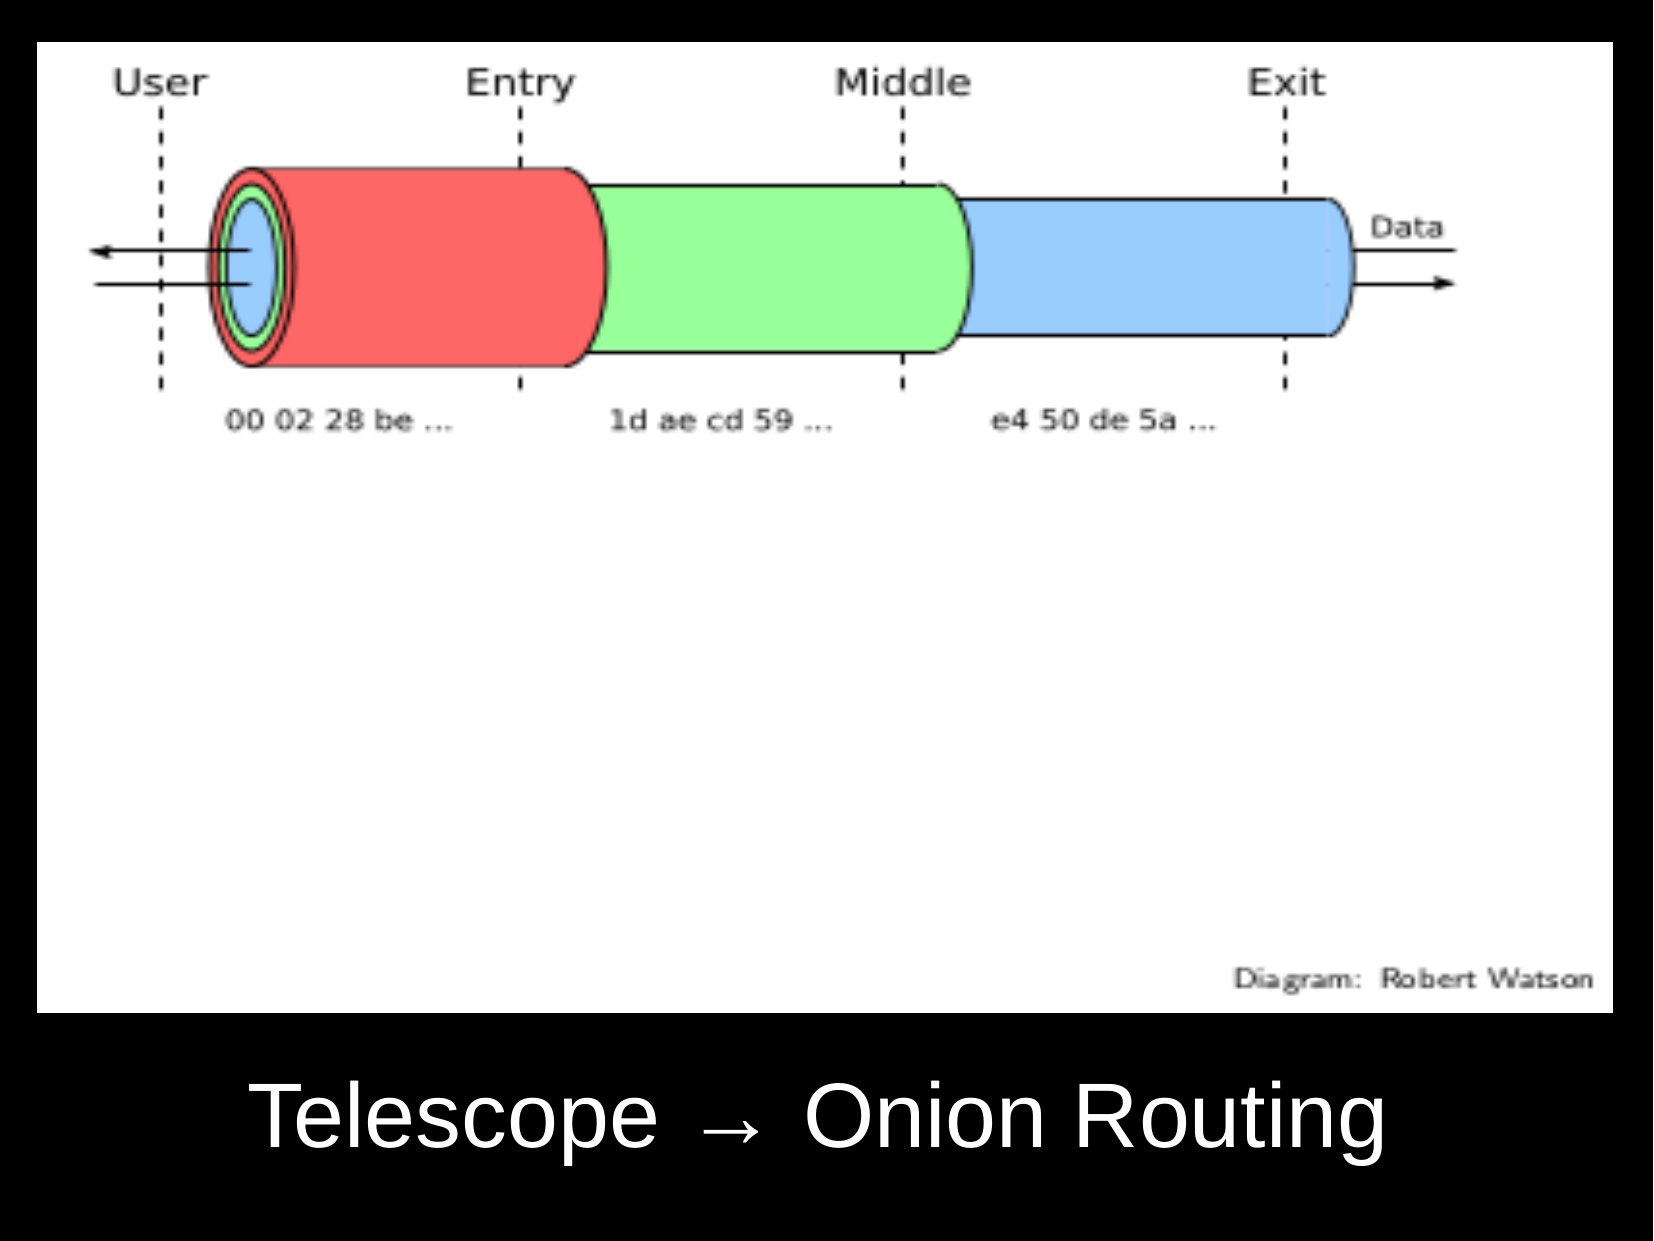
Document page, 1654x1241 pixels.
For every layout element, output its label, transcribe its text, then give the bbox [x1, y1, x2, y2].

picture [37, 42, 1613, 1013]
title Telescope → Onion Routing [75, 1012, 1563, 1220]
